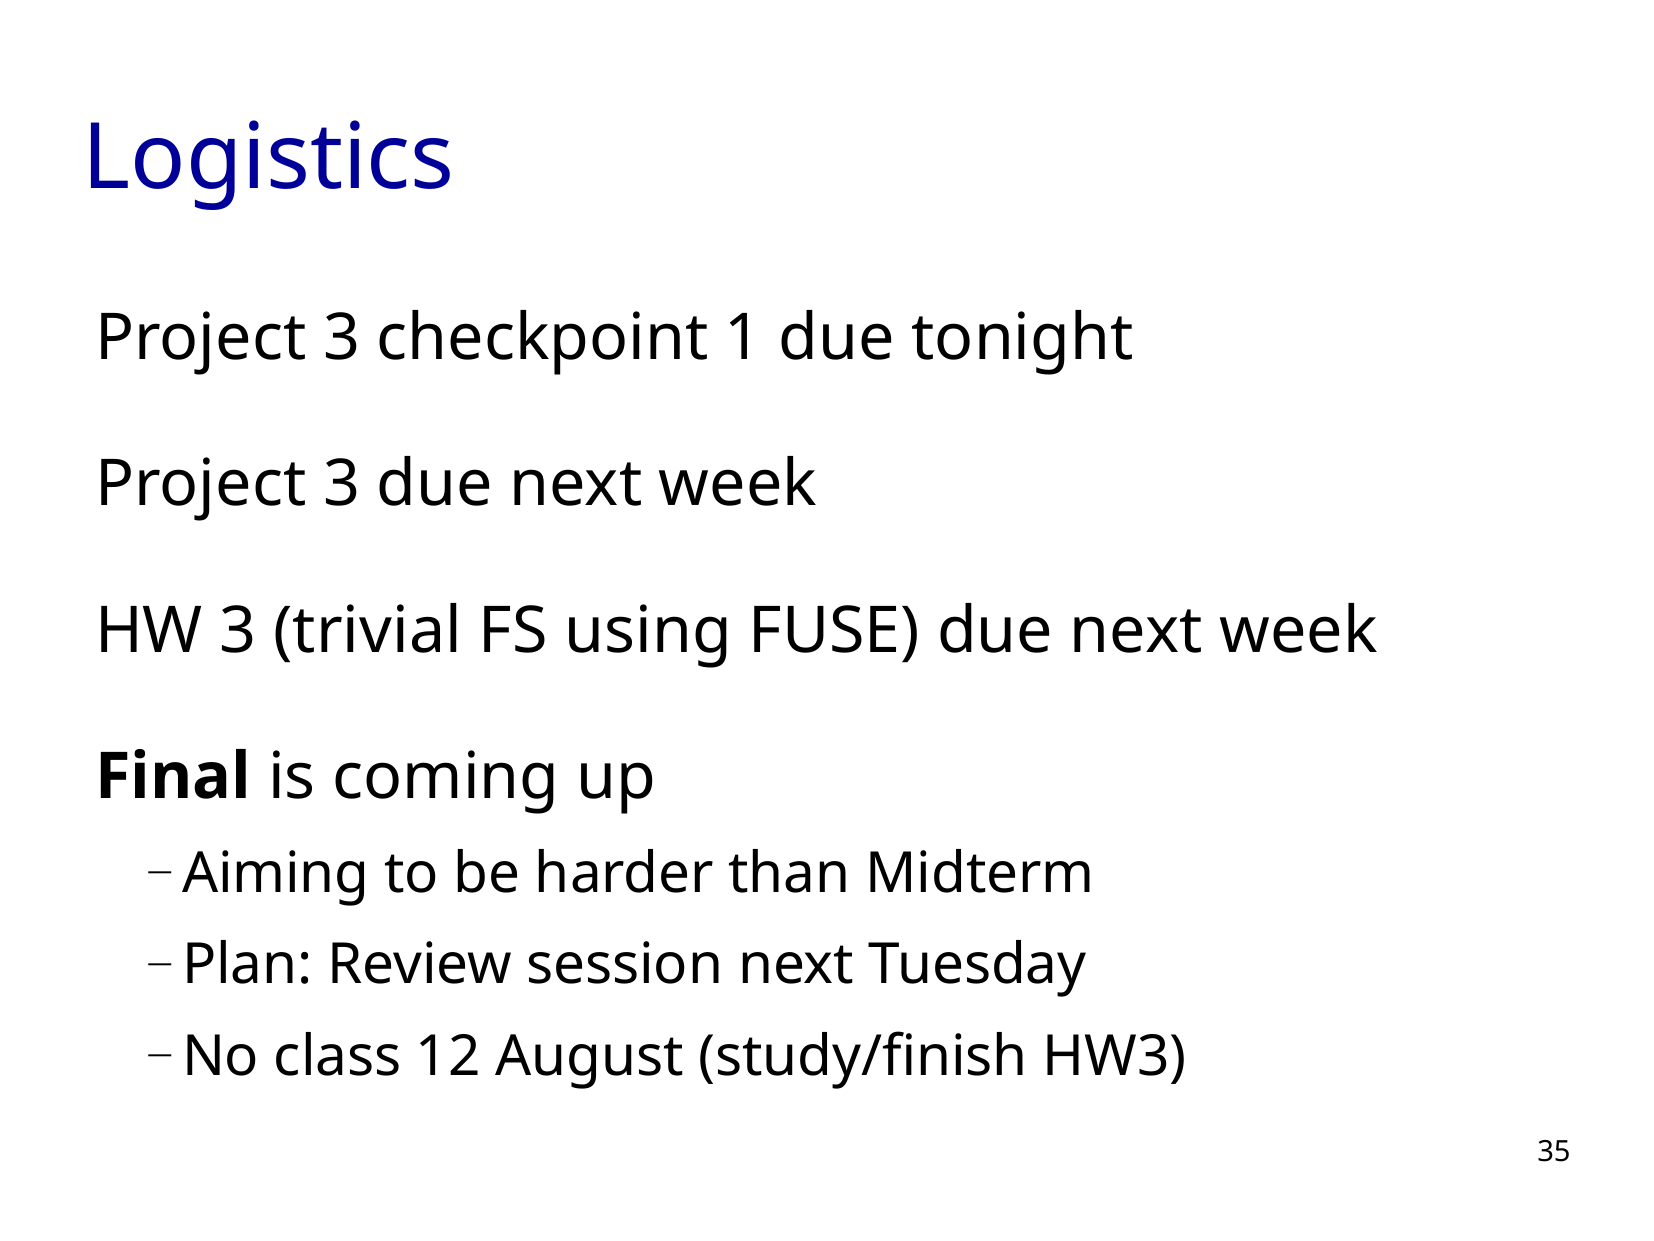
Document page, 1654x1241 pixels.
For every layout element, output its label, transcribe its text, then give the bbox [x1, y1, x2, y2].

list Project 3 checkpoint 1 due tonight Project 3 due next week HW 3 (trivial FS using FUSE) due next week Final is coming up Aiming to be harder than Midterm Plan: Review session next Tuesday No class 12 August (study/finish HW3) [60, 290, 1571, 1096]
title Logistics [82, 49, 1571, 257]
